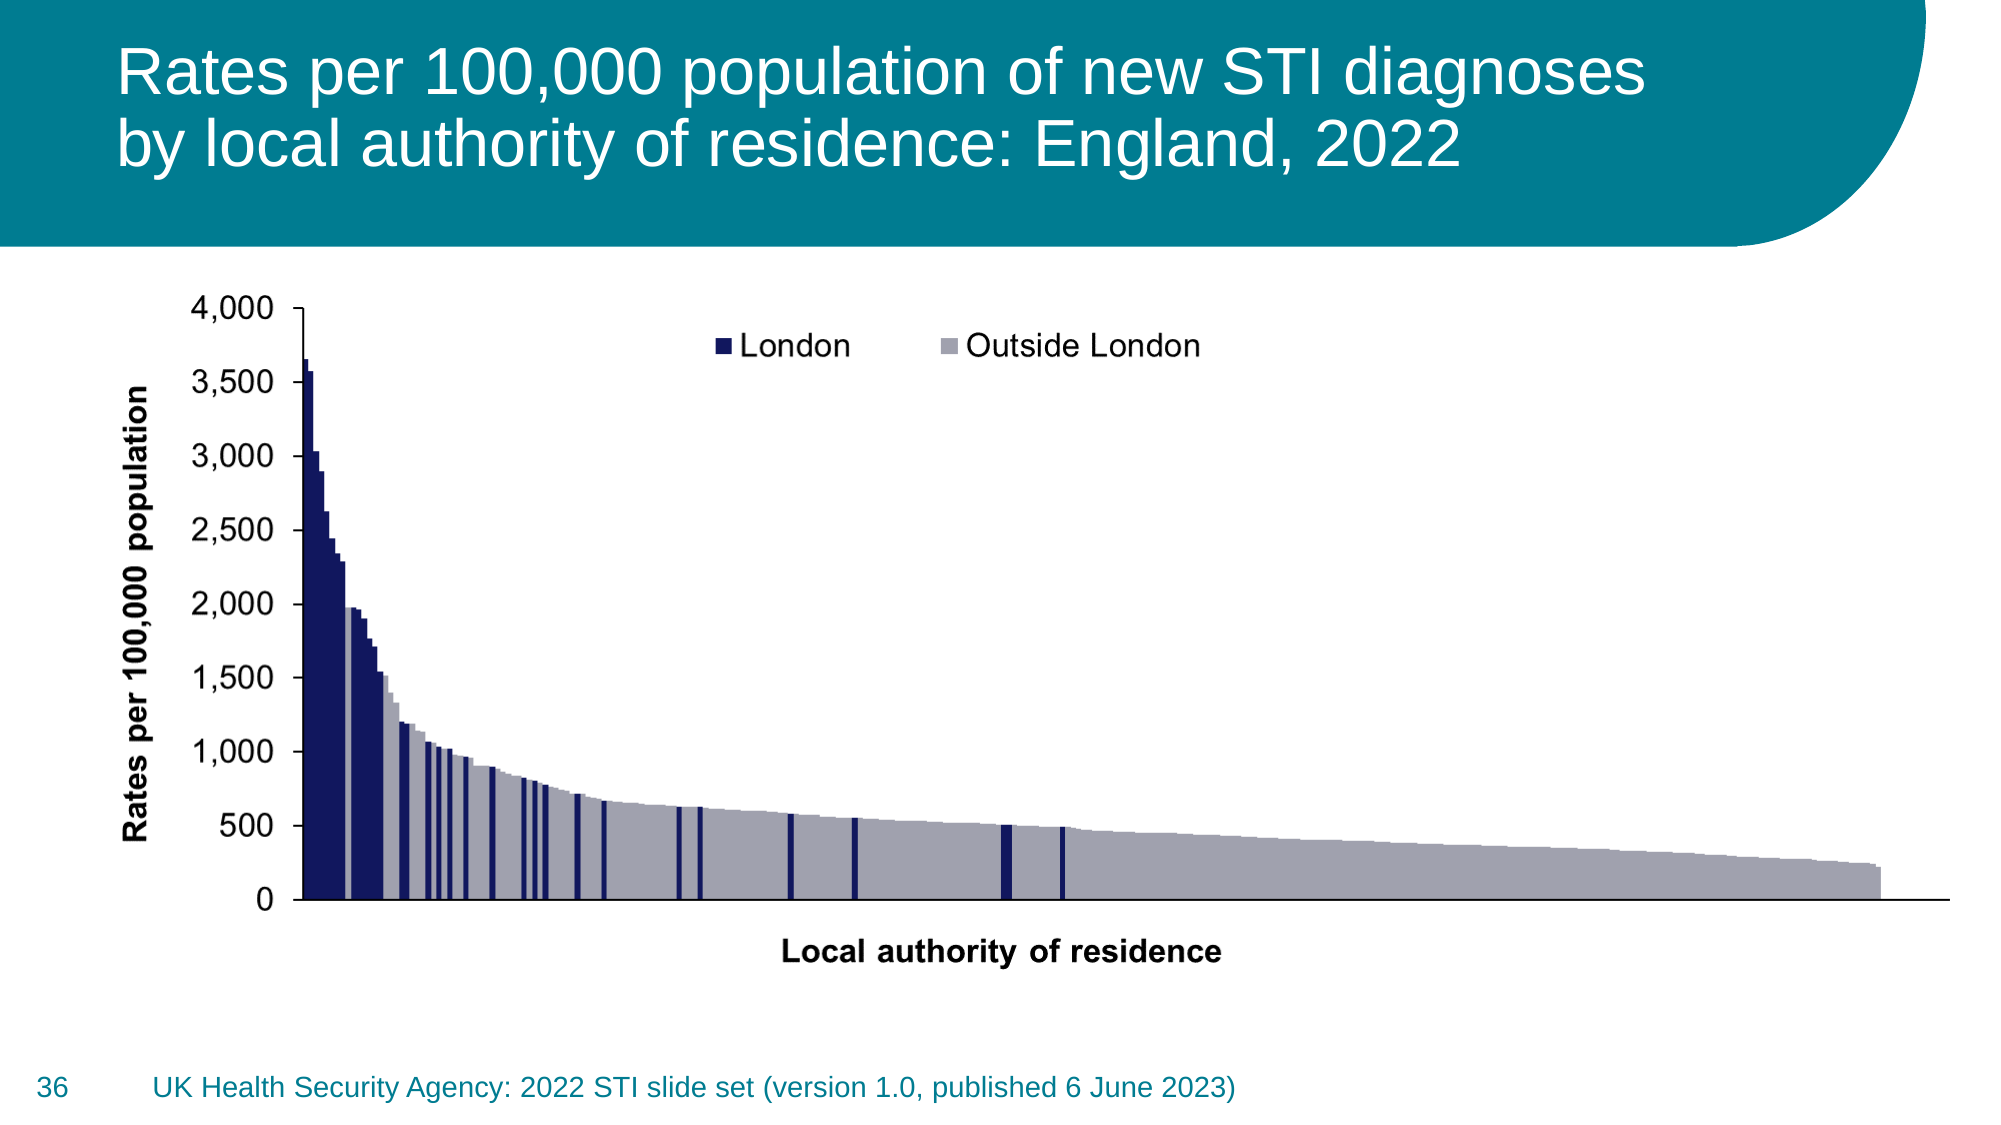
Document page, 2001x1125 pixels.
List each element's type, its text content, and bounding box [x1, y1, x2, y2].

text_box [21, 1056, 120, 1117]
picture [87, 276, 1997, 999]
text_box UK Health Security Agency: 2022 STI slide set (version 1.0, published 6 June 2023) [137, 1056, 1780, 1116]
title Rates per 100,000 population of new STI diagnoses by local authority of residence: England, 2022 [101, 29, 1747, 189]
